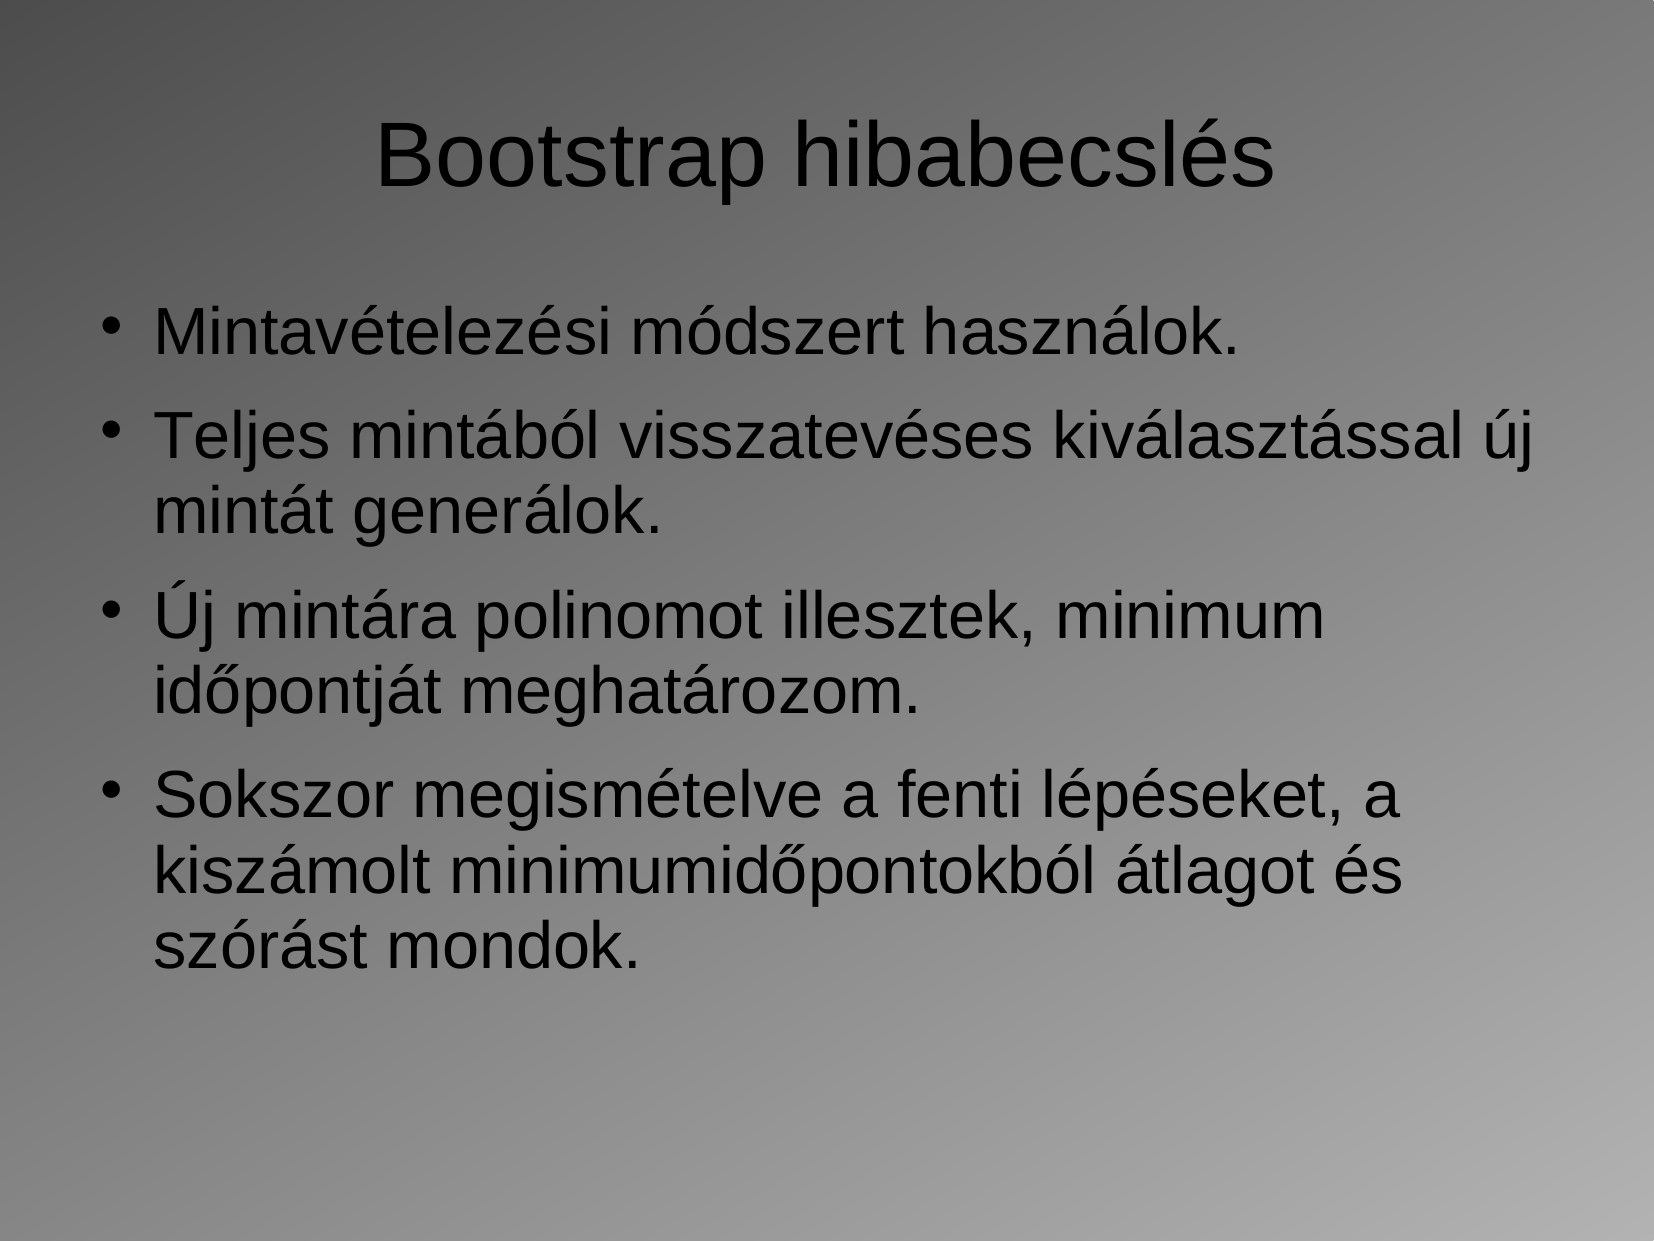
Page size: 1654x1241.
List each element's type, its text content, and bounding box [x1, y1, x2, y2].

list Mintavételezési módszert használok. Teljes mintából visszatevéses kiválasztással új mintát generálok. Új mintára polinomot illesztek, minimum időpontját meghatározom. Sokszor megismételve a fenti lépéseket, a kiszámolt minimumidőpontokból átlagot és szórást mondok. [82, 290, 1571, 1010]
title Bootstrap hibabecslés [82, 49, 1571, 257]
